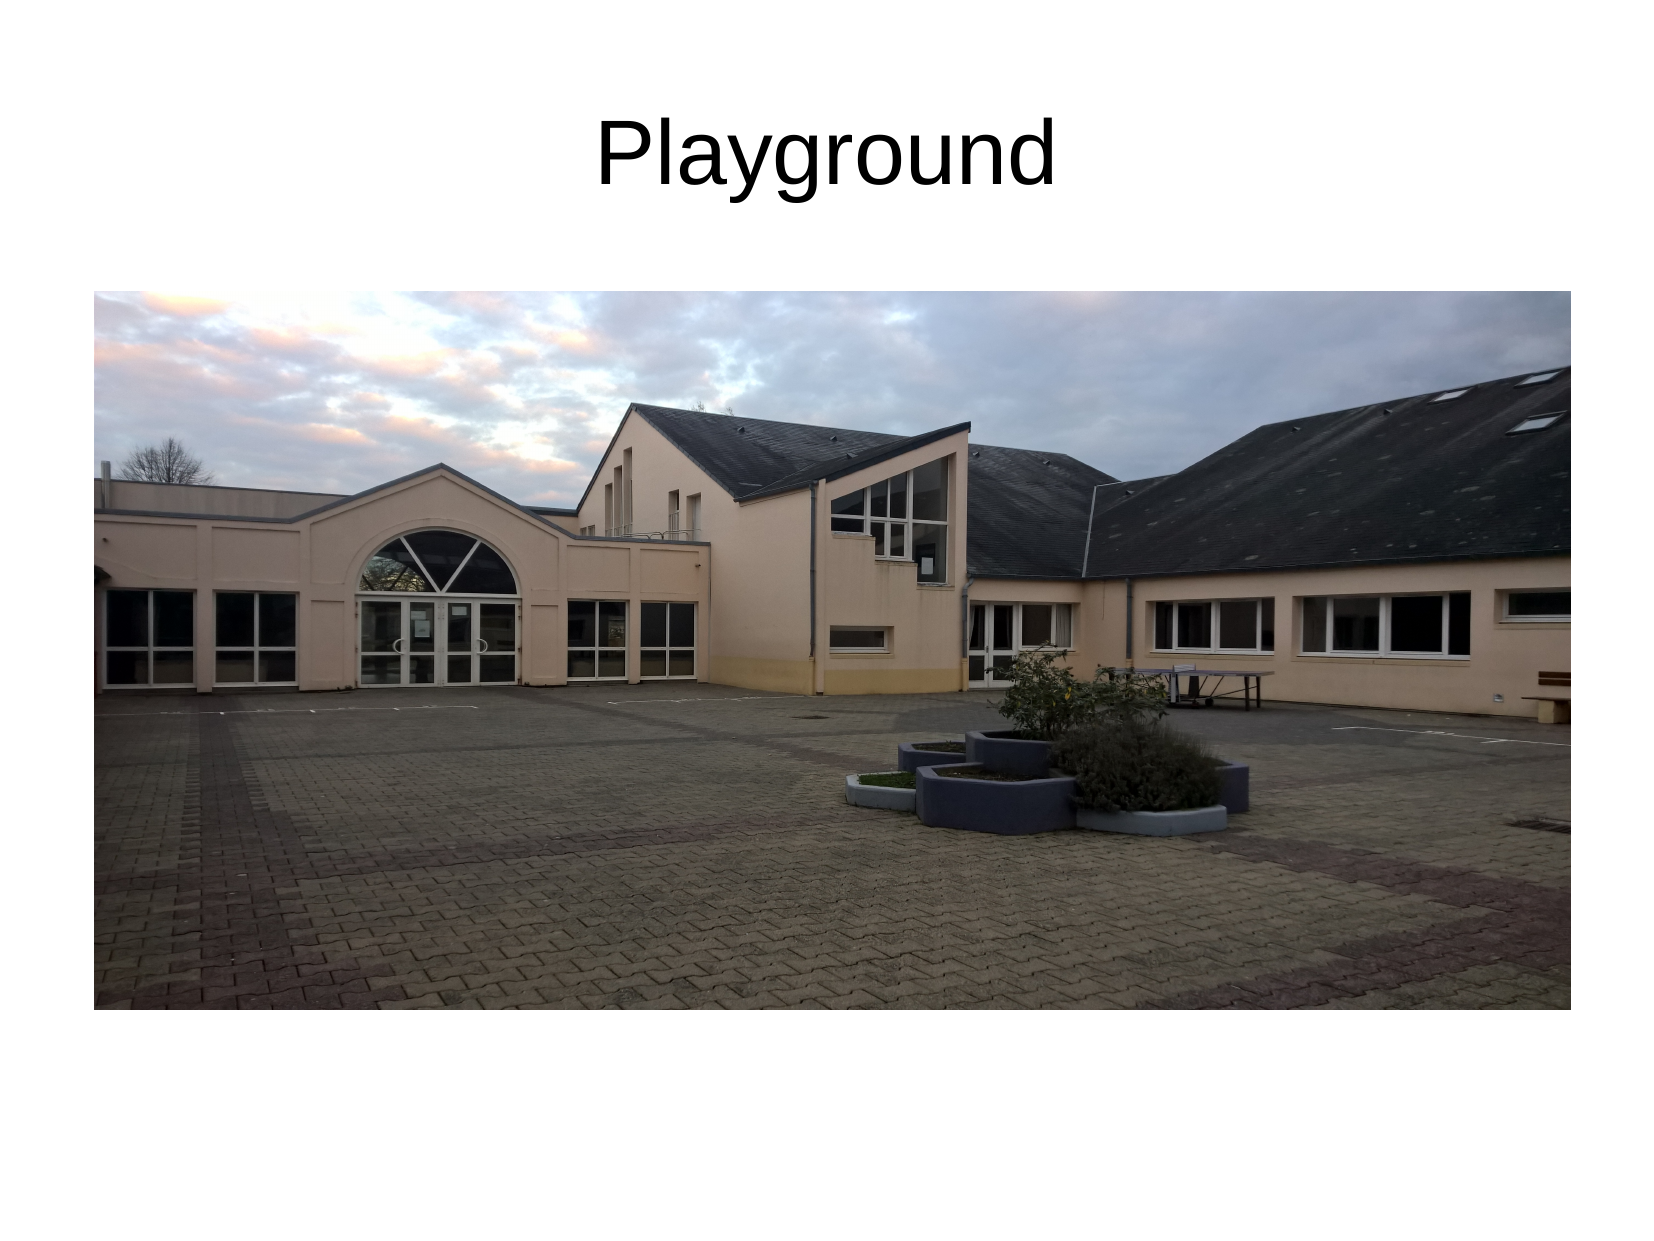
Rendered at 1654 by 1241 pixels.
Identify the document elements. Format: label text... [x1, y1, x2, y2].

picture [94, 291, 1571, 1010]
title Playground [82, 49, 1571, 257]
